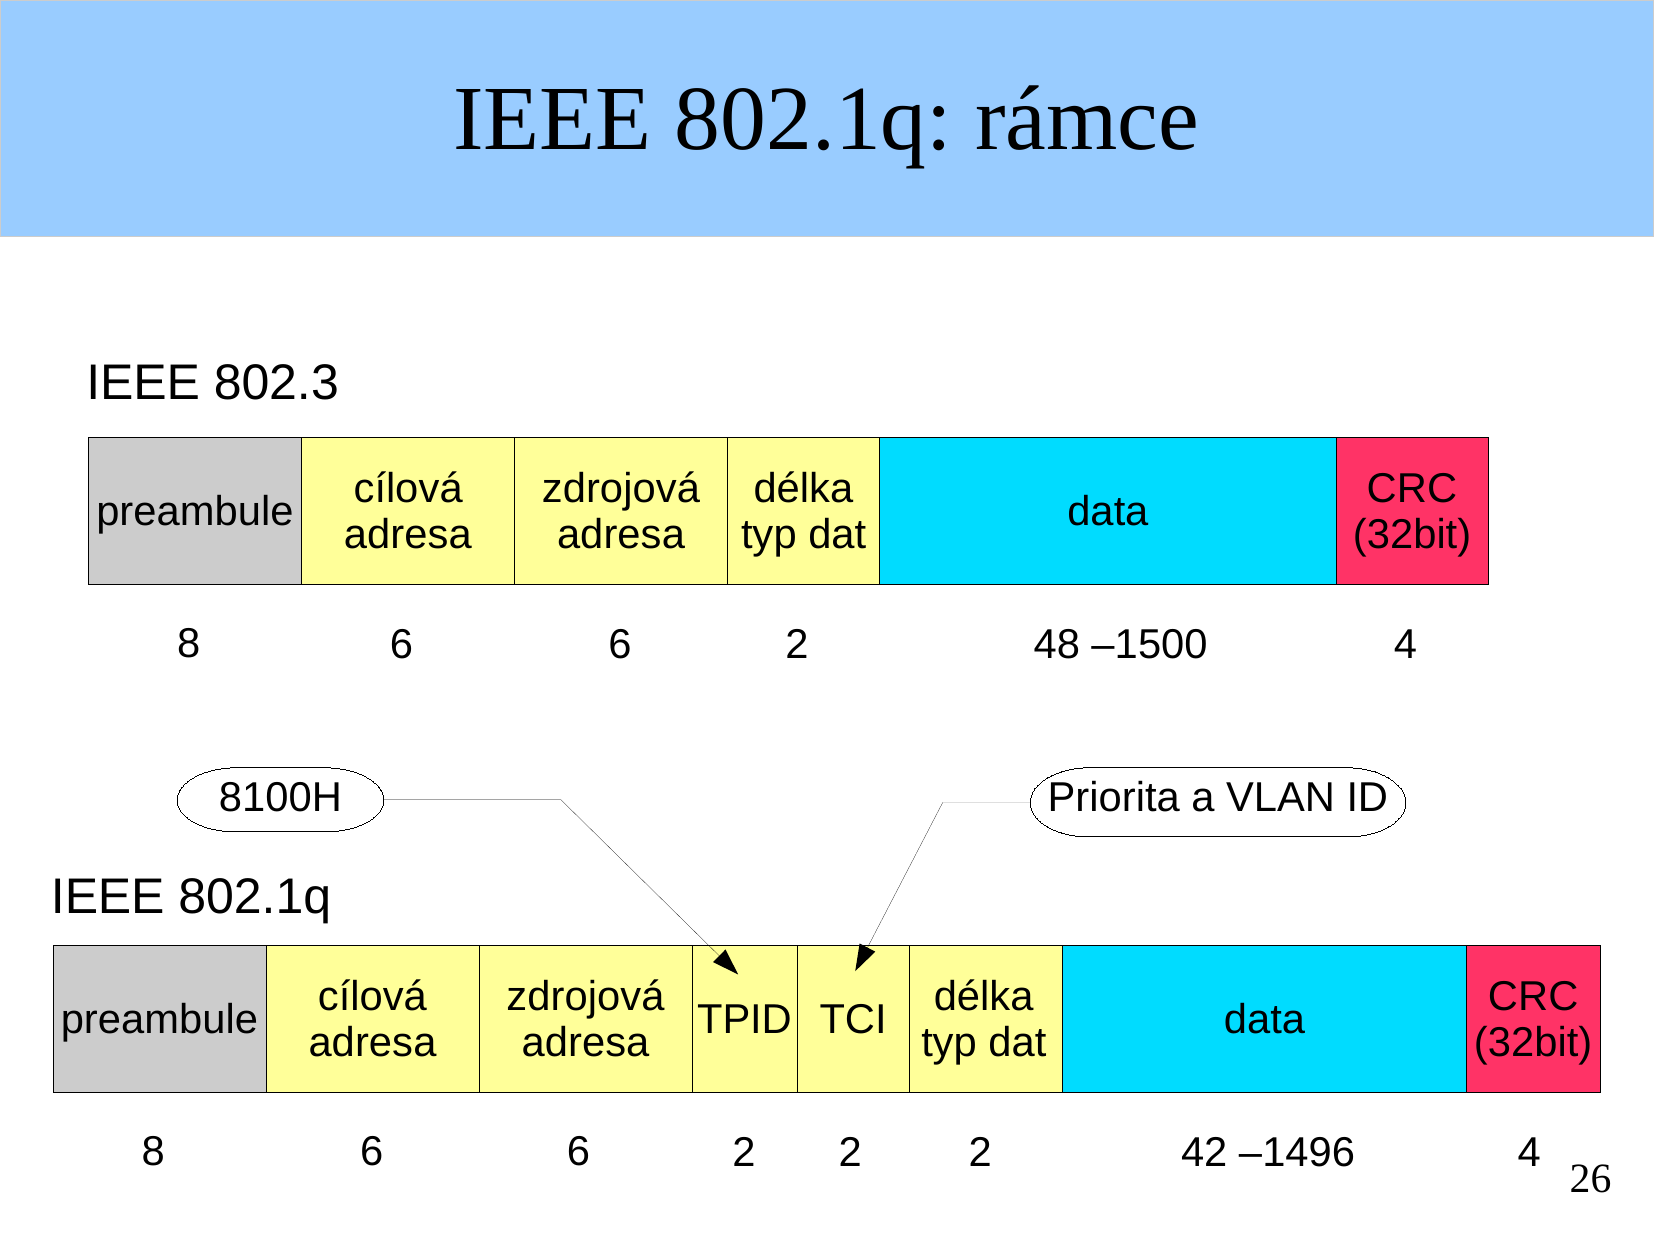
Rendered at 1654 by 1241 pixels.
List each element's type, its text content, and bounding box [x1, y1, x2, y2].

text_box zdrojová adresa [514, 437, 727, 585]
text_box data [879, 437, 1336, 585]
text_box zdrojová adresa [479, 945, 692, 1093]
text_box 6 [608, 620, 632, 692]
text_box 42 –1496 [1181, 1128, 1356, 1200]
text_box CRC (32bit) [1466, 945, 1601, 1093]
text_box 4 [1517, 1128, 1542, 1200]
text_box cílová adresa [301, 437, 514, 585]
text_box Priorita a VLAN ID [1030, 767, 1406, 837]
text_box 6 [566, 1128, 597, 1199]
text_box 2 [732, 1128, 756, 1200]
text_box preambule [53, 945, 266, 1093]
text_box 8 [177, 620, 201, 692]
text_box 2 [838, 1128, 862, 1200]
text_box délka typ dat [910, 945, 1063, 1093]
text_box 4 [1393, 620, 1418, 692]
text_box 8 [141, 1128, 166, 1199]
text_box data [1063, 945, 1466, 1093]
text_box preambule [88, 437, 301, 585]
text_box TCI [797, 945, 910, 1093]
text_box IEEE 802.1q [50, 868, 281, 931]
text_box TPID [692, 945, 797, 1093]
text_box cílová adresa [266, 945, 479, 1093]
text_box IEEE 802.3 [86, 354, 294, 417]
title IEEE 802.1q: rámce [0, 0, 1654, 237]
text_box 2 [968, 1128, 992, 1200]
text_box 8100H [177, 767, 384, 832]
text_box 48 –1500 [1033, 620, 1208, 692]
text_box 2 [785, 620, 809, 692]
text_box 6 [360, 1128, 402, 1199]
text_box délka typ dat [727, 437, 879, 585]
text_box CRC (32bit) [1336, 437, 1489, 585]
text_box 6 [389, 620, 426, 692]
